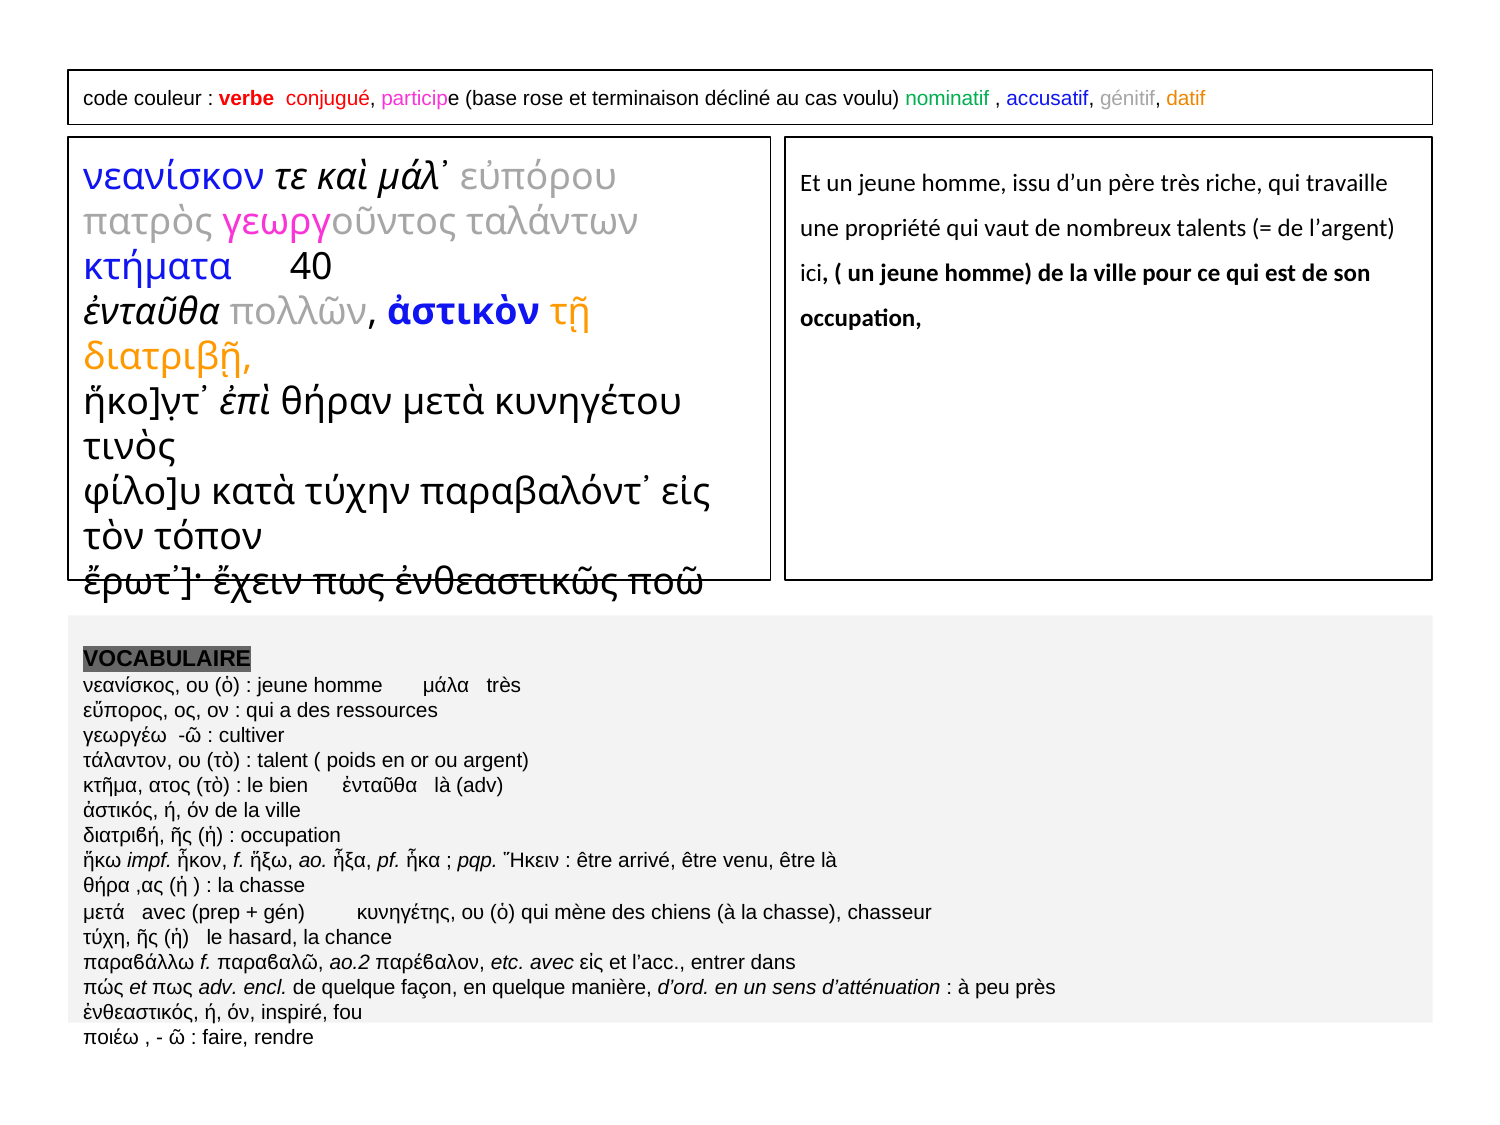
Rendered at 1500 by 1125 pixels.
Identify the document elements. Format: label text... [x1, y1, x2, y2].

text_box VOCABULAIRE νεανίσκος, ου (ὁ) : jeune homme μάλα très εὔπορος, ος, ον : qui a des ressources γεωργέω -ῶ : cultiver τάλαντον, ου (τὸ) : talent ( poids en or ou argent) κτῆμα, ατος (τὸ) : le bien ἐνταῦθα là (adv) ἀστικός, ή, όν de la ville διατριϐή, ῆς (ἡ) : occupation ἥκω impf. ἧκον, f. ἥξω, ao. ἧξα, pf. ἧκα ; pqp. Ἥκειν : être arrivé, être venu, être là θήρα ,ας (ἡ ) : la chasse μετά avec (prep + gén) κυνηγέτης, ου (ὁ) qui mène des chiens (à la chasse), chasseur τύχη, ῆς (ἡ) le hasard, la chance παραϐάλλω f. παραϐαλῶ, ao.2 παρέϐαλον, etc. avec εἰς et l’acc., entrer dans πώς et πως adv. encl. de quelque façon, en quelque manière, d’ord. en un sens d’atténuation : à peu près ἐνθεαστικός, ή, όν, inspiré, fou ποιέω , - ῶ : faire, rendre [68, 615, 1433, 1023]
text_box code couleur : verbe conjugué, participe (base rose et terminaison décliné au cas voulu) nominatif , accusatif, génitif, datif [68, 70, 1433, 125]
text_box Et un jeune homme, issu d’un père très riche, qui travaille une propriété qui vaut de nombreux talents (= de l’argent) ici, ( un jeune homme) de la ville pour ce qui est de son occupation, [785, 136, 1432, 581]
text_box νεανίσκον τε καὶ μάλ᾽ εὐπόρου πατρὸς γεωργοῦντος ταλάντων κτήματα 40 ἐνταῦθα πολλῶν, ἀστικὸν τῇ διατριβῇ, ἥκο]ν̣τ᾽ ἐπὶ θήραν μετὰ κυνηγέτου τινὸς φίλο]υ κατὰ τύχην παραβαλόντ᾽ εἰς τὸν τόπον ἔρωτ᾽]· ἔχειν πως ἐνθεαστικῶς ποῶ [68, 136, 771, 581]
